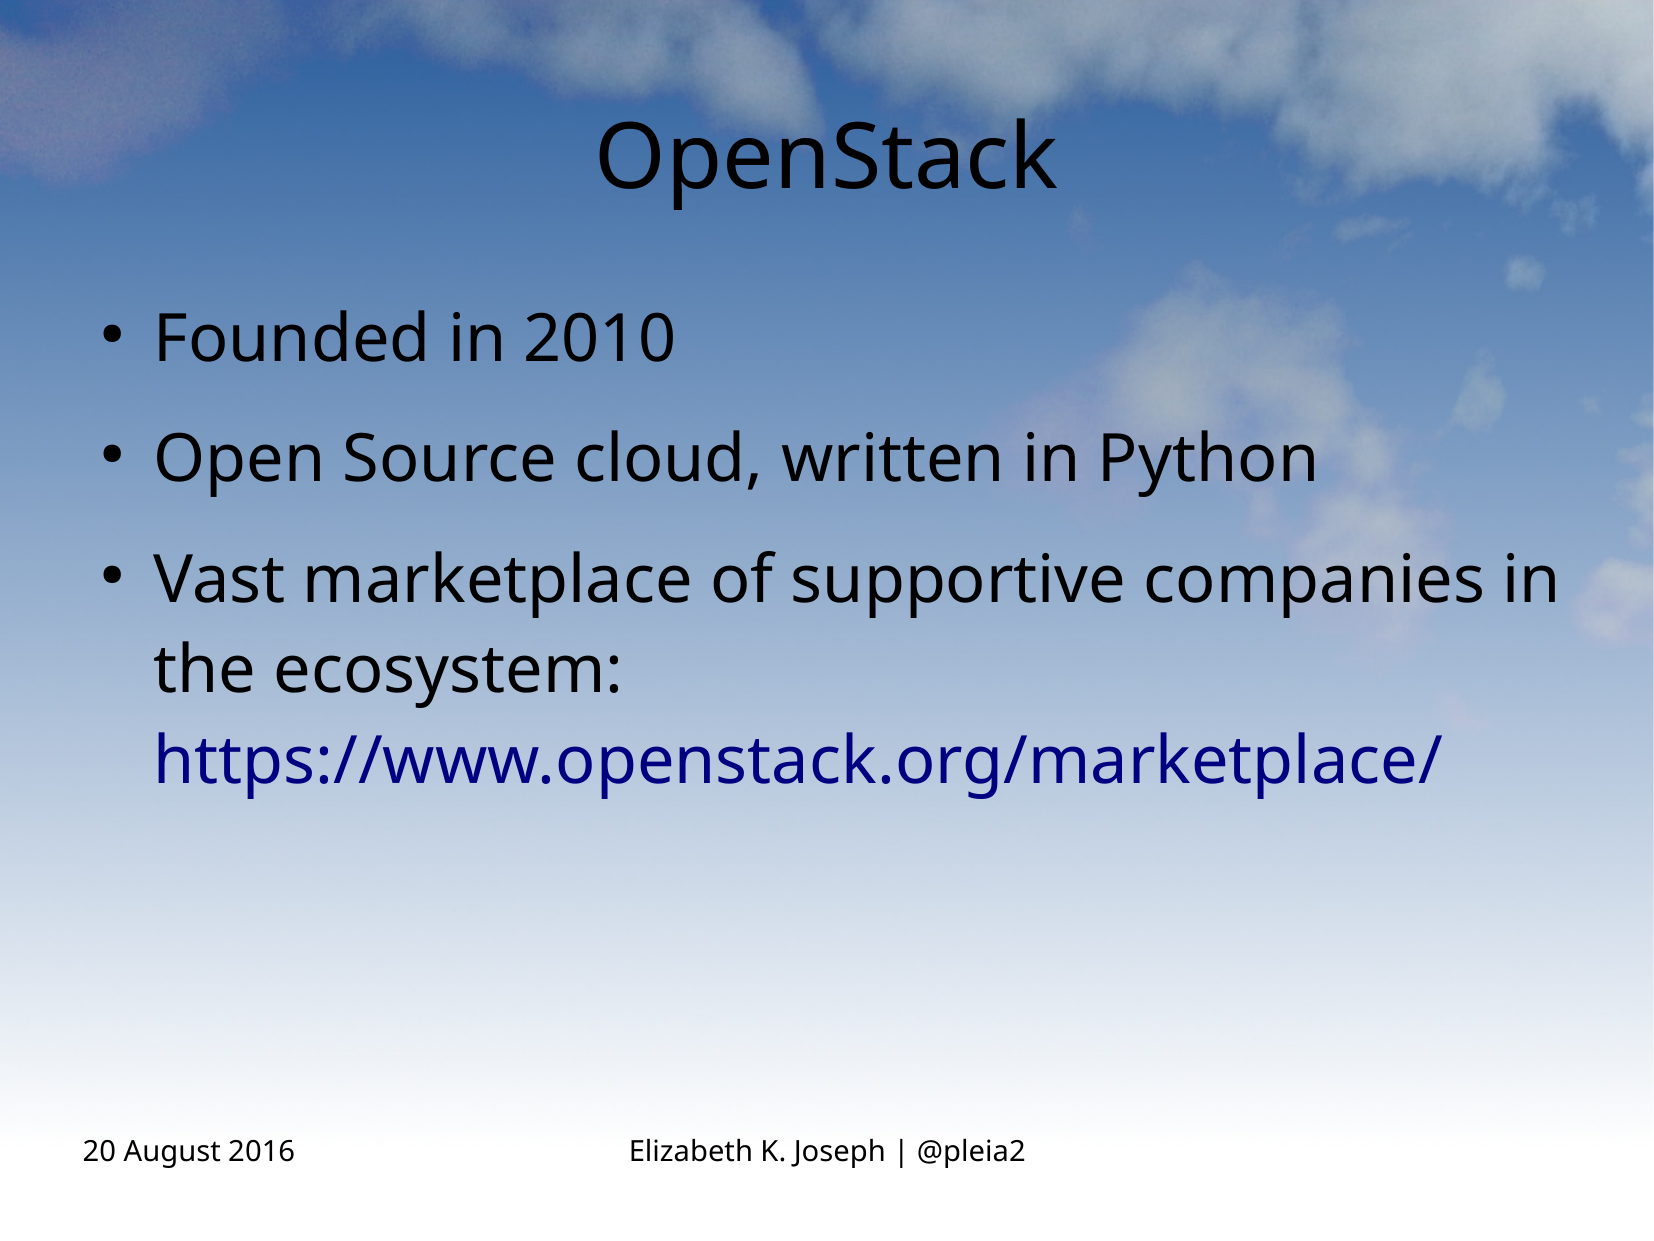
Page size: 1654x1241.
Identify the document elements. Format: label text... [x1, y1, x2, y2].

list Founded in 2010 Open Source cloud, written in Python Vast marketplace of supportive companies in the ecosystem: https://www.openstack.org/marketplace/ [82, 290, 1571, 1010]
picture [0, 0, 1654, 1241]
title OpenStack [82, 49, 1571, 257]
